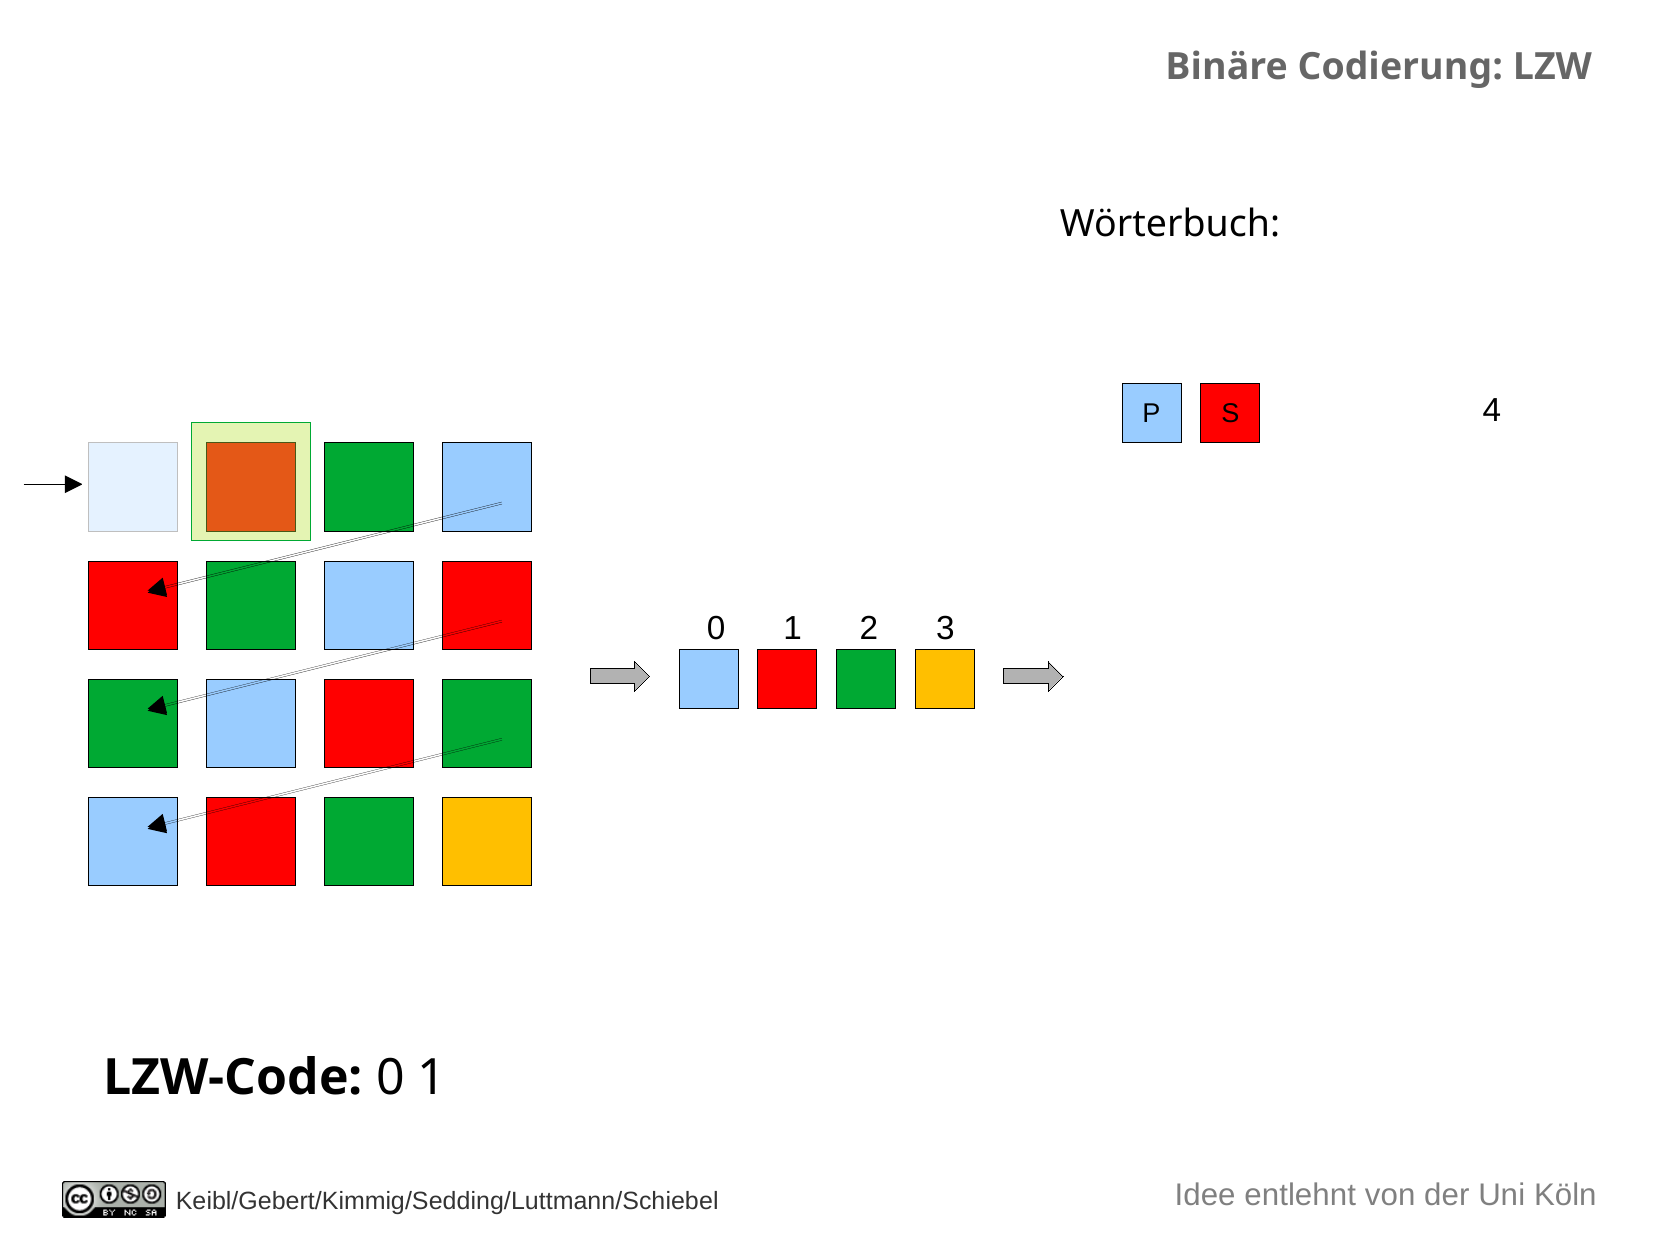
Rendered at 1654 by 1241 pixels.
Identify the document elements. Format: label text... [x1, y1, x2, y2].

text_box [206, 797, 296, 886]
text_box [442, 561, 532, 650]
text_box [442, 442, 532, 532]
text_box [82, 434, 189, 543]
text_box [324, 797, 414, 886]
text_box 0 [692, 602, 731, 655]
text_box Wörterbuch: [1045, 189, 1548, 246]
text_box [442, 797, 532, 886]
text_box [757, 649, 817, 709]
text_box [88, 797, 178, 886]
text_box [88, 561, 178, 650]
text_box Idee entlehnt von der Uni Köln [1145, 1169, 1613, 1219]
text_box 3 [921, 602, 960, 655]
text_box [396, 763, 414, 768]
text_box 2 [844, 602, 884, 655]
text_box LZW-Code: 0 1 [88, 1033, 1565, 1105]
text_box [324, 561, 414, 650]
text_box P [1122, 383, 1182, 443]
text_box [442, 679, 532, 768]
text_box 4 [1467, 383, 1506, 436]
text_box [590, 661, 650, 692]
text_box Binäre Codierung: LZW [1150, 31, 1610, 83]
text_box [206, 797, 262, 811]
text_box [206, 679, 261, 693]
text_box [836, 649, 896, 709]
text_box [396, 645, 414, 650]
text_box [324, 679, 414, 768]
text_box [1003, 661, 1064, 692]
text_box [395, 527, 414, 532]
picture [62, 1181, 166, 1218]
text_box 1 [768, 602, 807, 655]
text_box S [1200, 383, 1260, 443]
text_box [324, 442, 414, 532]
text_box [206, 561, 296, 650]
text_box [206, 679, 296, 768]
text_box [206, 561, 261, 575]
text_box [88, 679, 178, 768]
text_box [679, 649, 739, 709]
text_box [915, 649, 975, 709]
text_box [191, 422, 311, 541]
